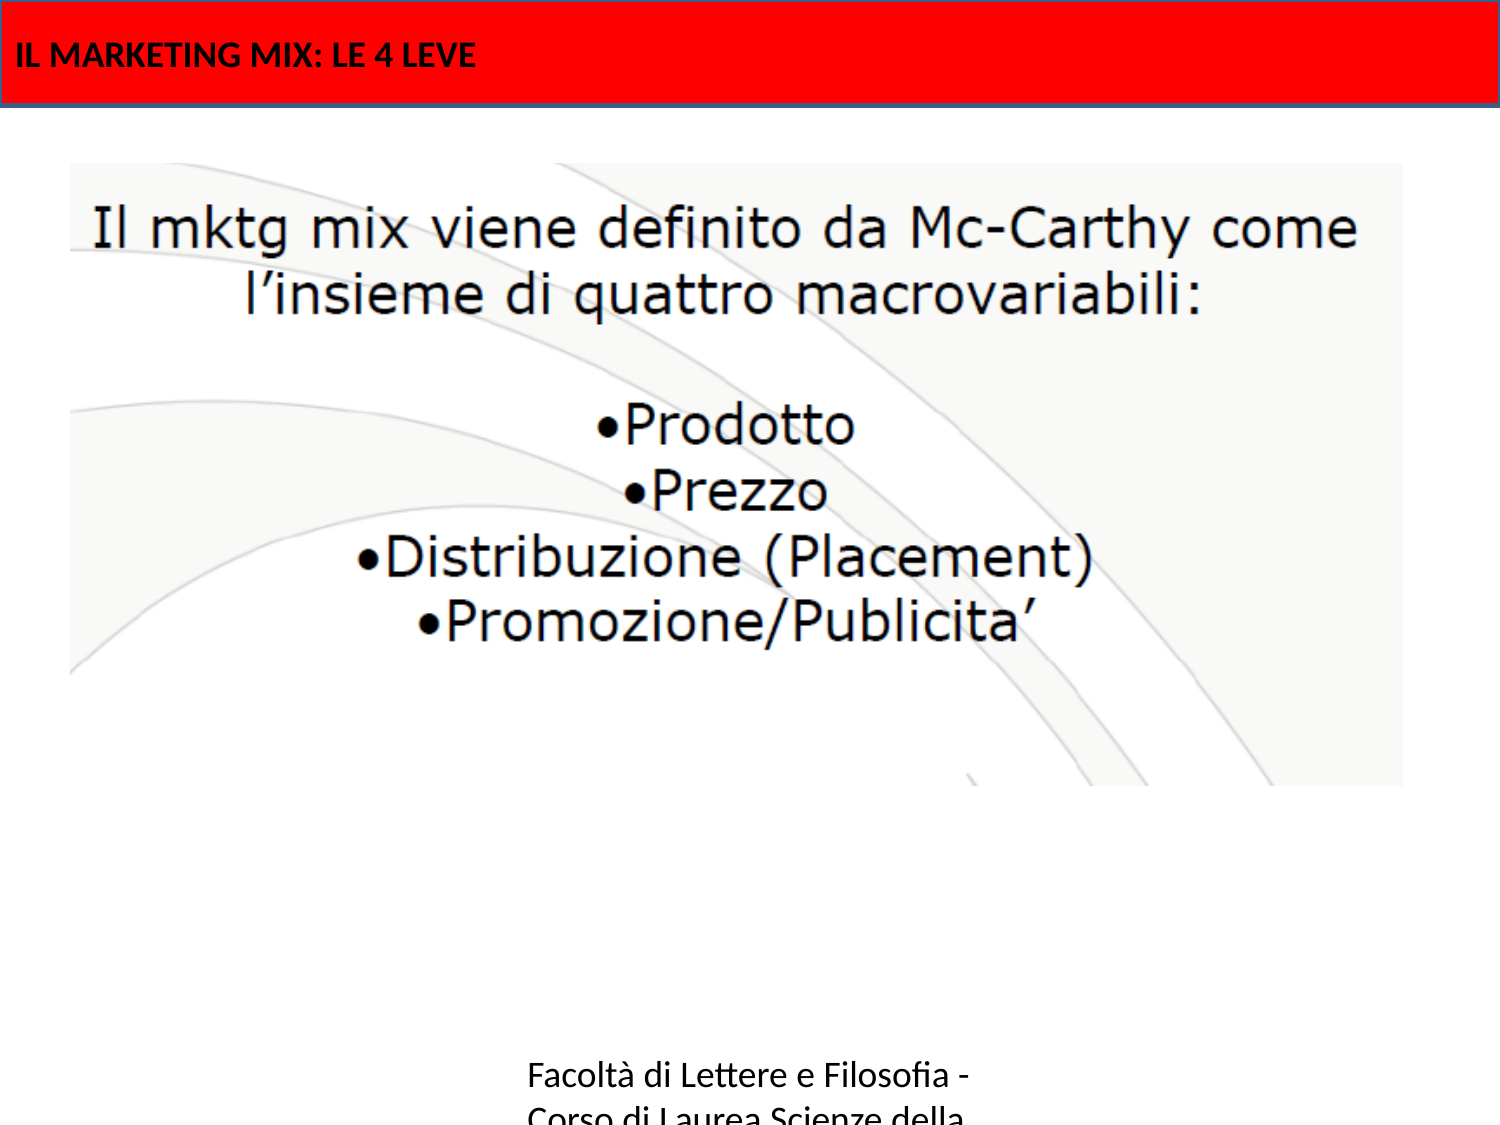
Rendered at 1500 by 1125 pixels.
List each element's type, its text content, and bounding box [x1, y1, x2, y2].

picture [70, 163, 1403, 786]
footer Facoltà di Lettere e Filosofia - Corso di Laurea Scienze della Comunicazione – Economia e Gestione dell’impresa Gianluca Gariuolo [512, 1042, 988, 1103]
text_box IL MARKETING MIX: LE 4 LEVE [0, 0, 1500, 106]
